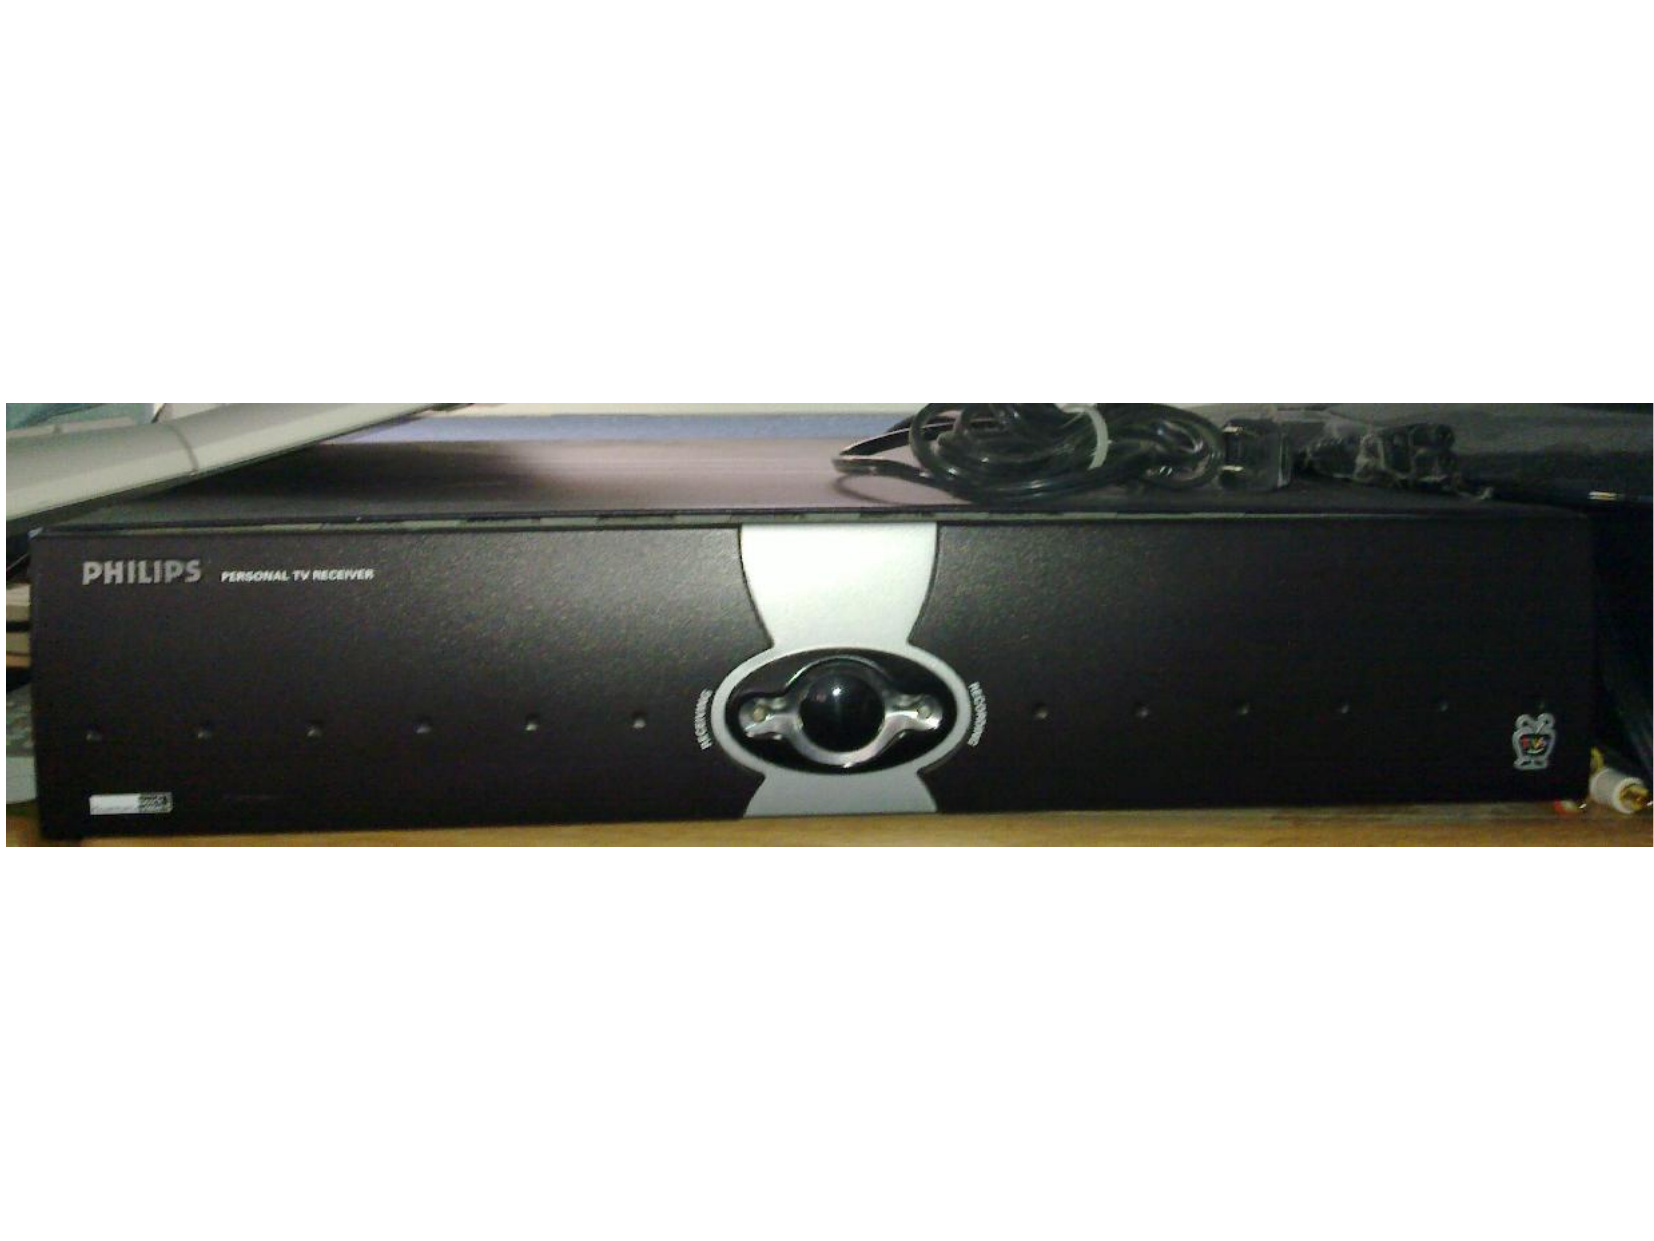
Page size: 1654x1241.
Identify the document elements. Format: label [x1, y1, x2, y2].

picture [6, 403, 1654, 847]
